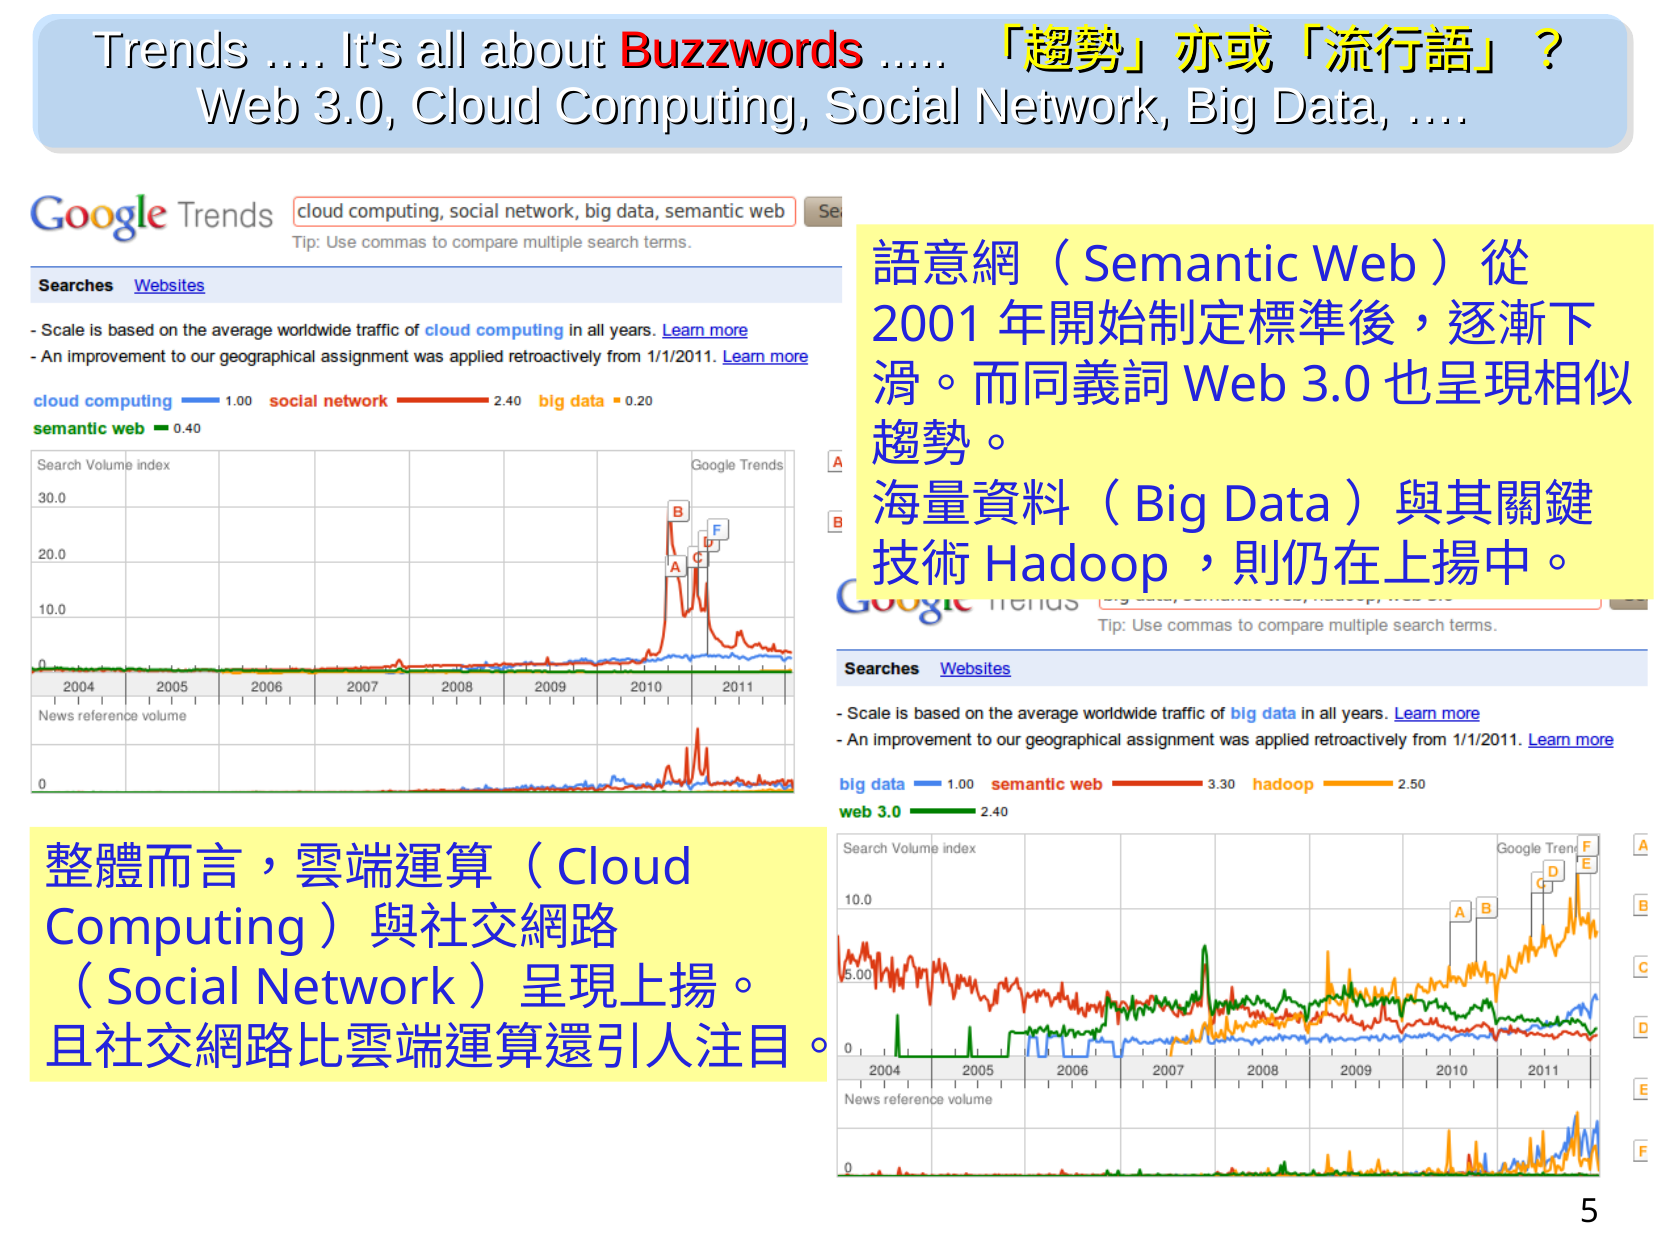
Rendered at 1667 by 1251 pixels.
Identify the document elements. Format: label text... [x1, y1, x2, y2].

picture [11, 160, 1648, 1181]
title Trends …. It's all about Buzzwords ..... 「趨勢」亦或「流行語」？ Web 3.0, Cloud Computing, Social Network, Big Data, …. [0, 7, 1665, 148]
text_box 語意網（Semantic Web）從2001年開始制定標準後，逐漸下滑。而同義詞Web 3.0也呈現相似趨勢。 海量資料（Big Data）與其關鍵技術Hadoop，則仍在上揚中。 [856, 224, 1654, 540]
text_box 整體而言，雲端運算（Cloud Computing）與社交網路（Social Network）呈現上揚。且社交網路比雲端運算還引人注目。 [29, 826, 827, 1082]
